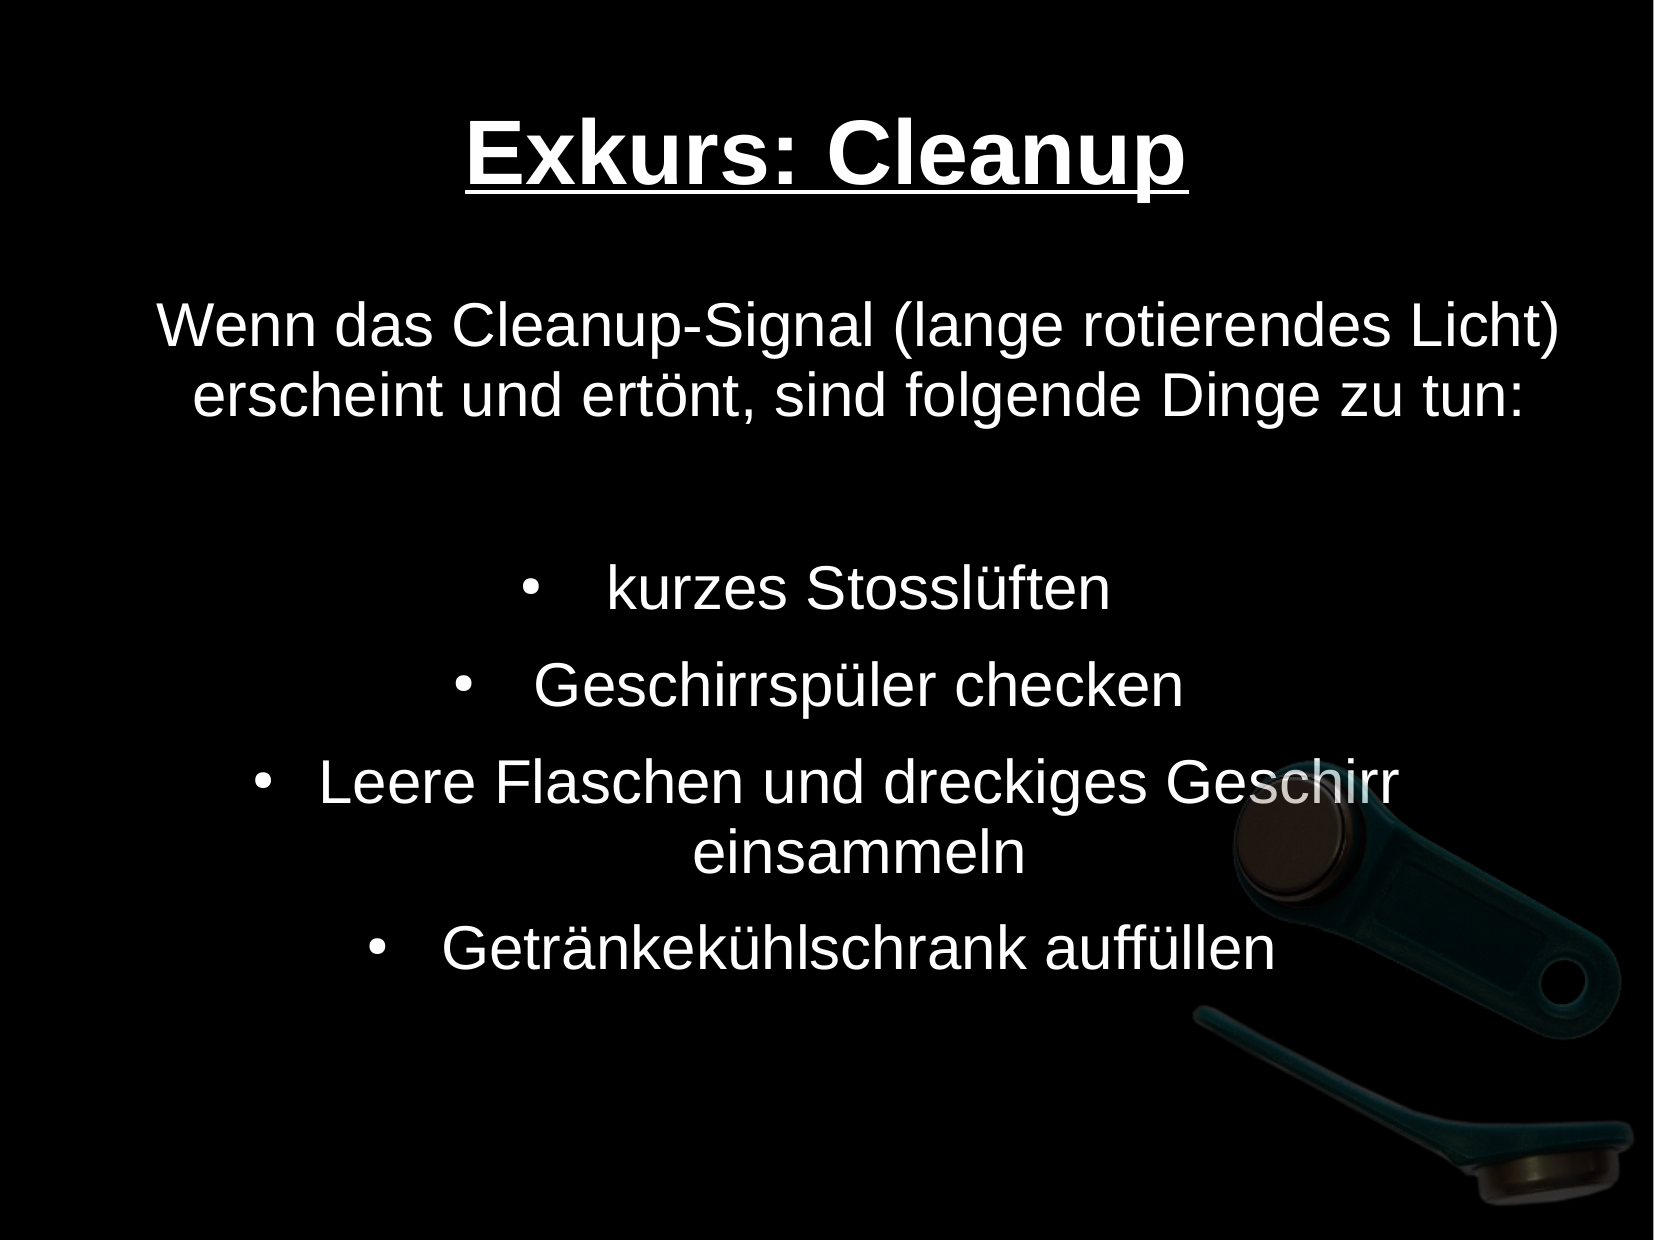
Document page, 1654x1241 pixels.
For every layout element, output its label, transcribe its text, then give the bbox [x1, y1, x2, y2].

picture [1150, 732, 1654, 1236]
title Exkurs: Cleanup [82, 49, 1571, 257]
list Wenn das Cleanup-Signal (lange rotierendes Licht) erscheint und ertönt, sind folgende Dinge zu tun: kurzes Stosslüften Geschirrspüler checken Leere Flaschen und dreckiges Geschirr einsammeln Getränkekühlschrank auffüllen [82, 290, 1571, 1010]
